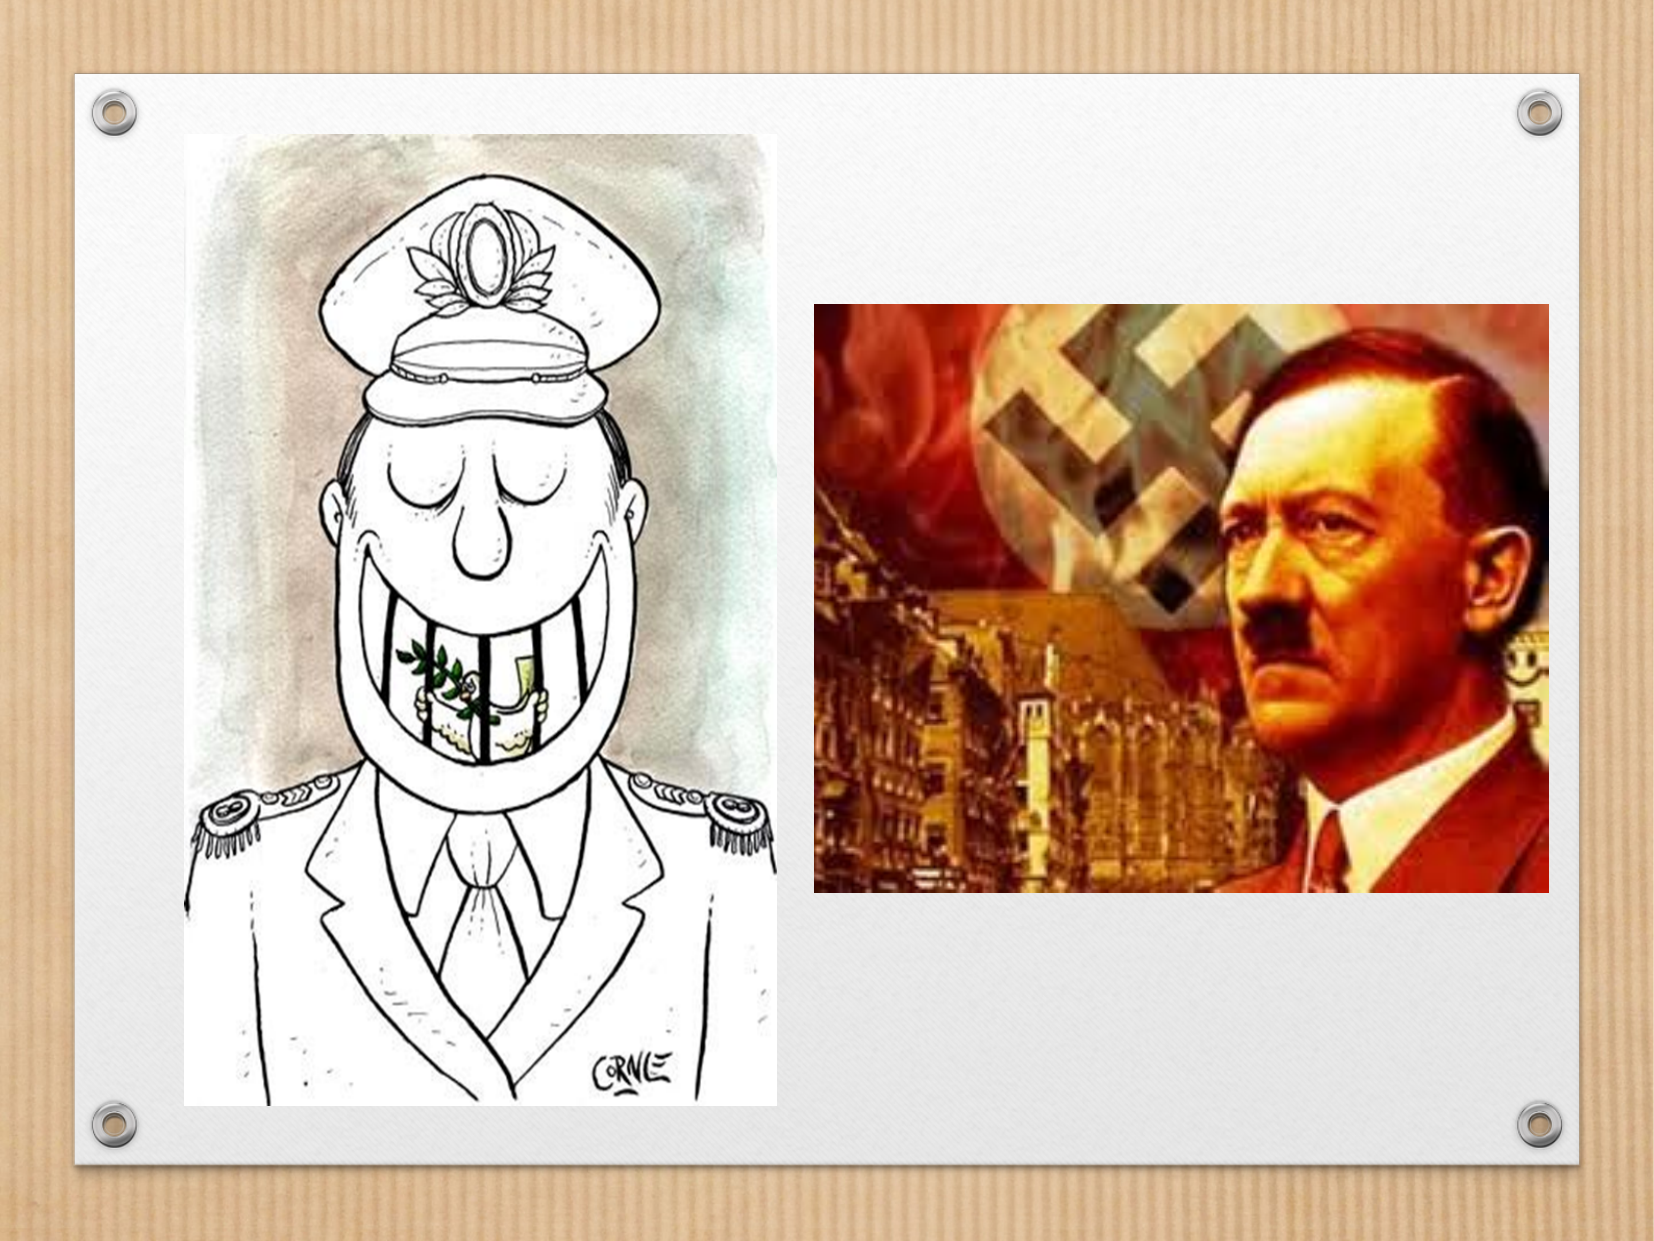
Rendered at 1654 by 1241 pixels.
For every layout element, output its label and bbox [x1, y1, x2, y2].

picture [184, 134, 777, 1106]
picture [814, 304, 1549, 893]
